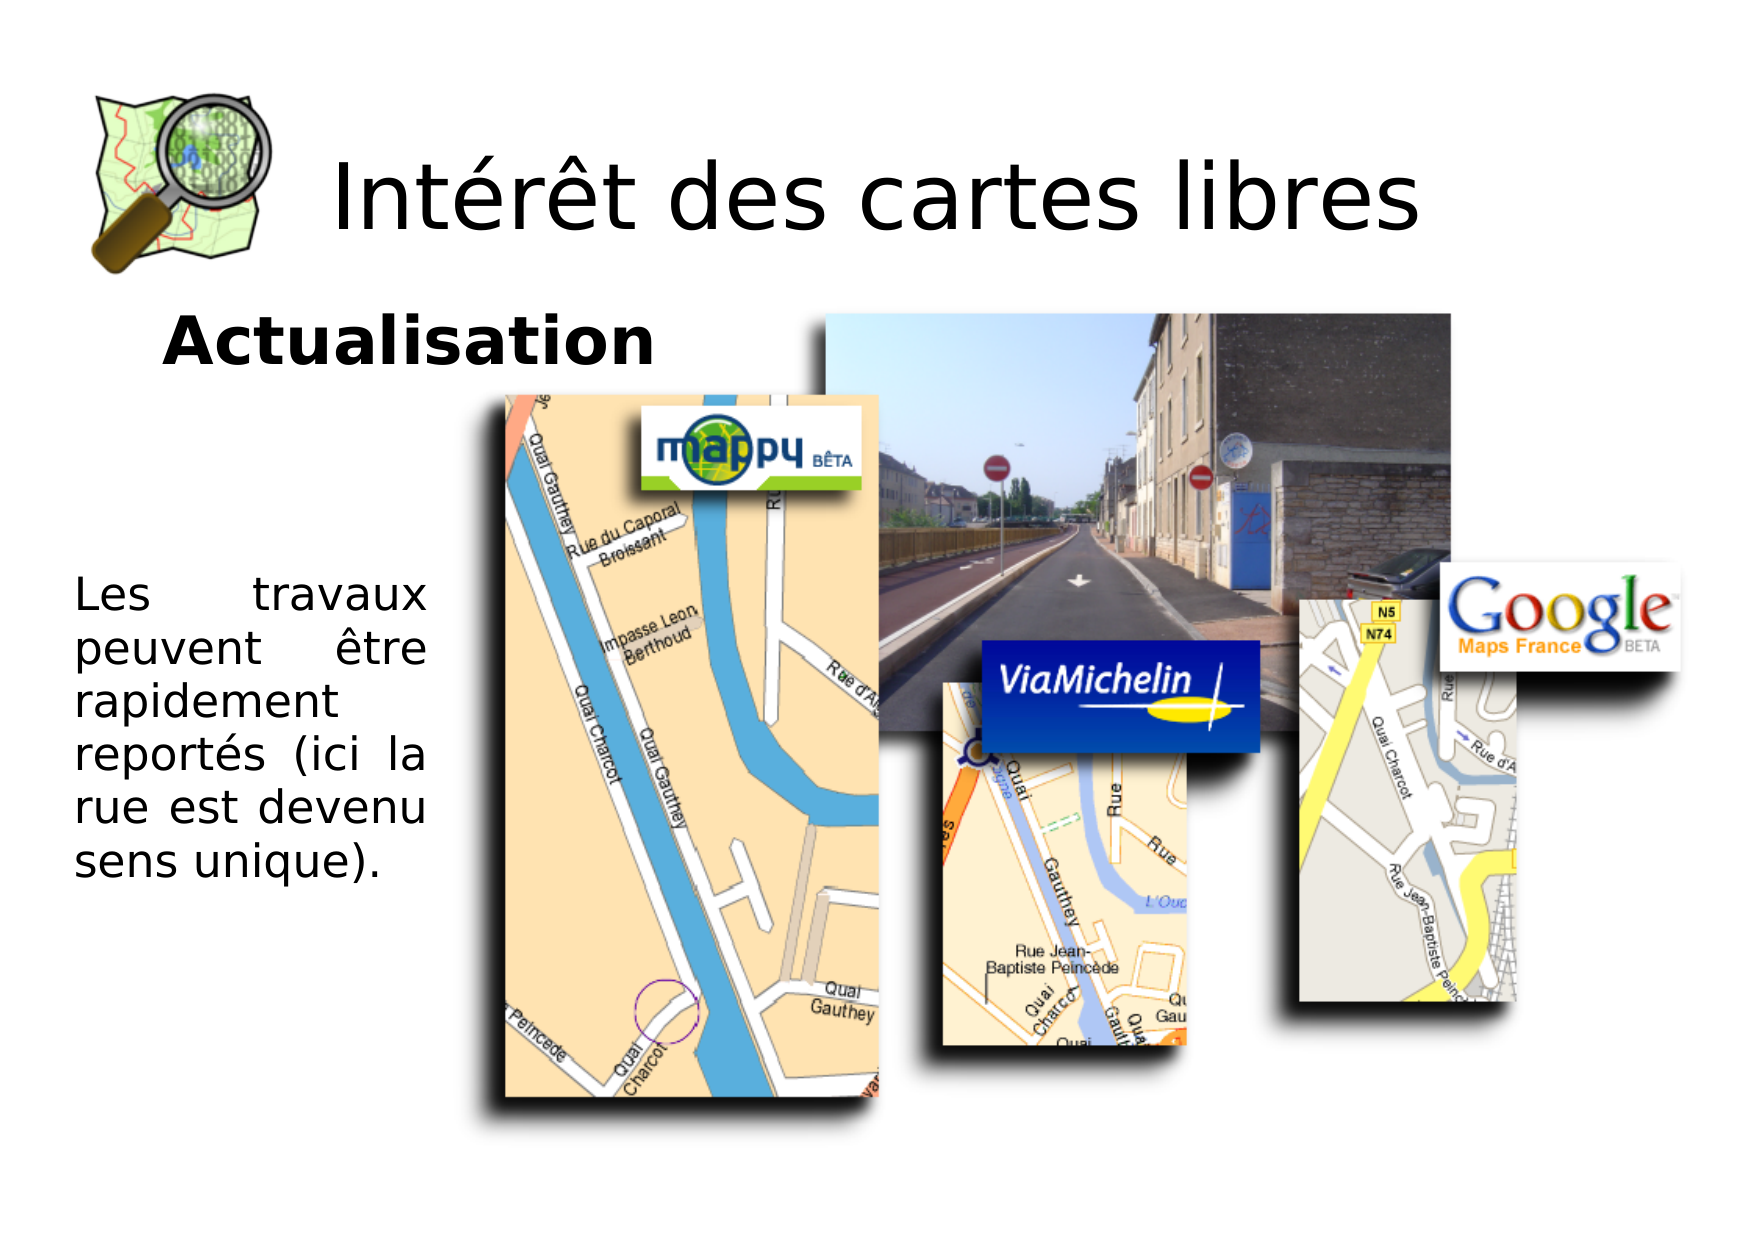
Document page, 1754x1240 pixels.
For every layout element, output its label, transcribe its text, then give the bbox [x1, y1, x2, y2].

picture [88, 88, 277, 277]
picture [443, 295, 1695, 1152]
title Intérêt des cartes libres [140, 103, 1614, 292]
text_box Les travaux peuvent être rapidement reportés (ici la rue est devenu sens unique). [59, 561, 443, 896]
text_box Actualisation [147, 295, 673, 388]
